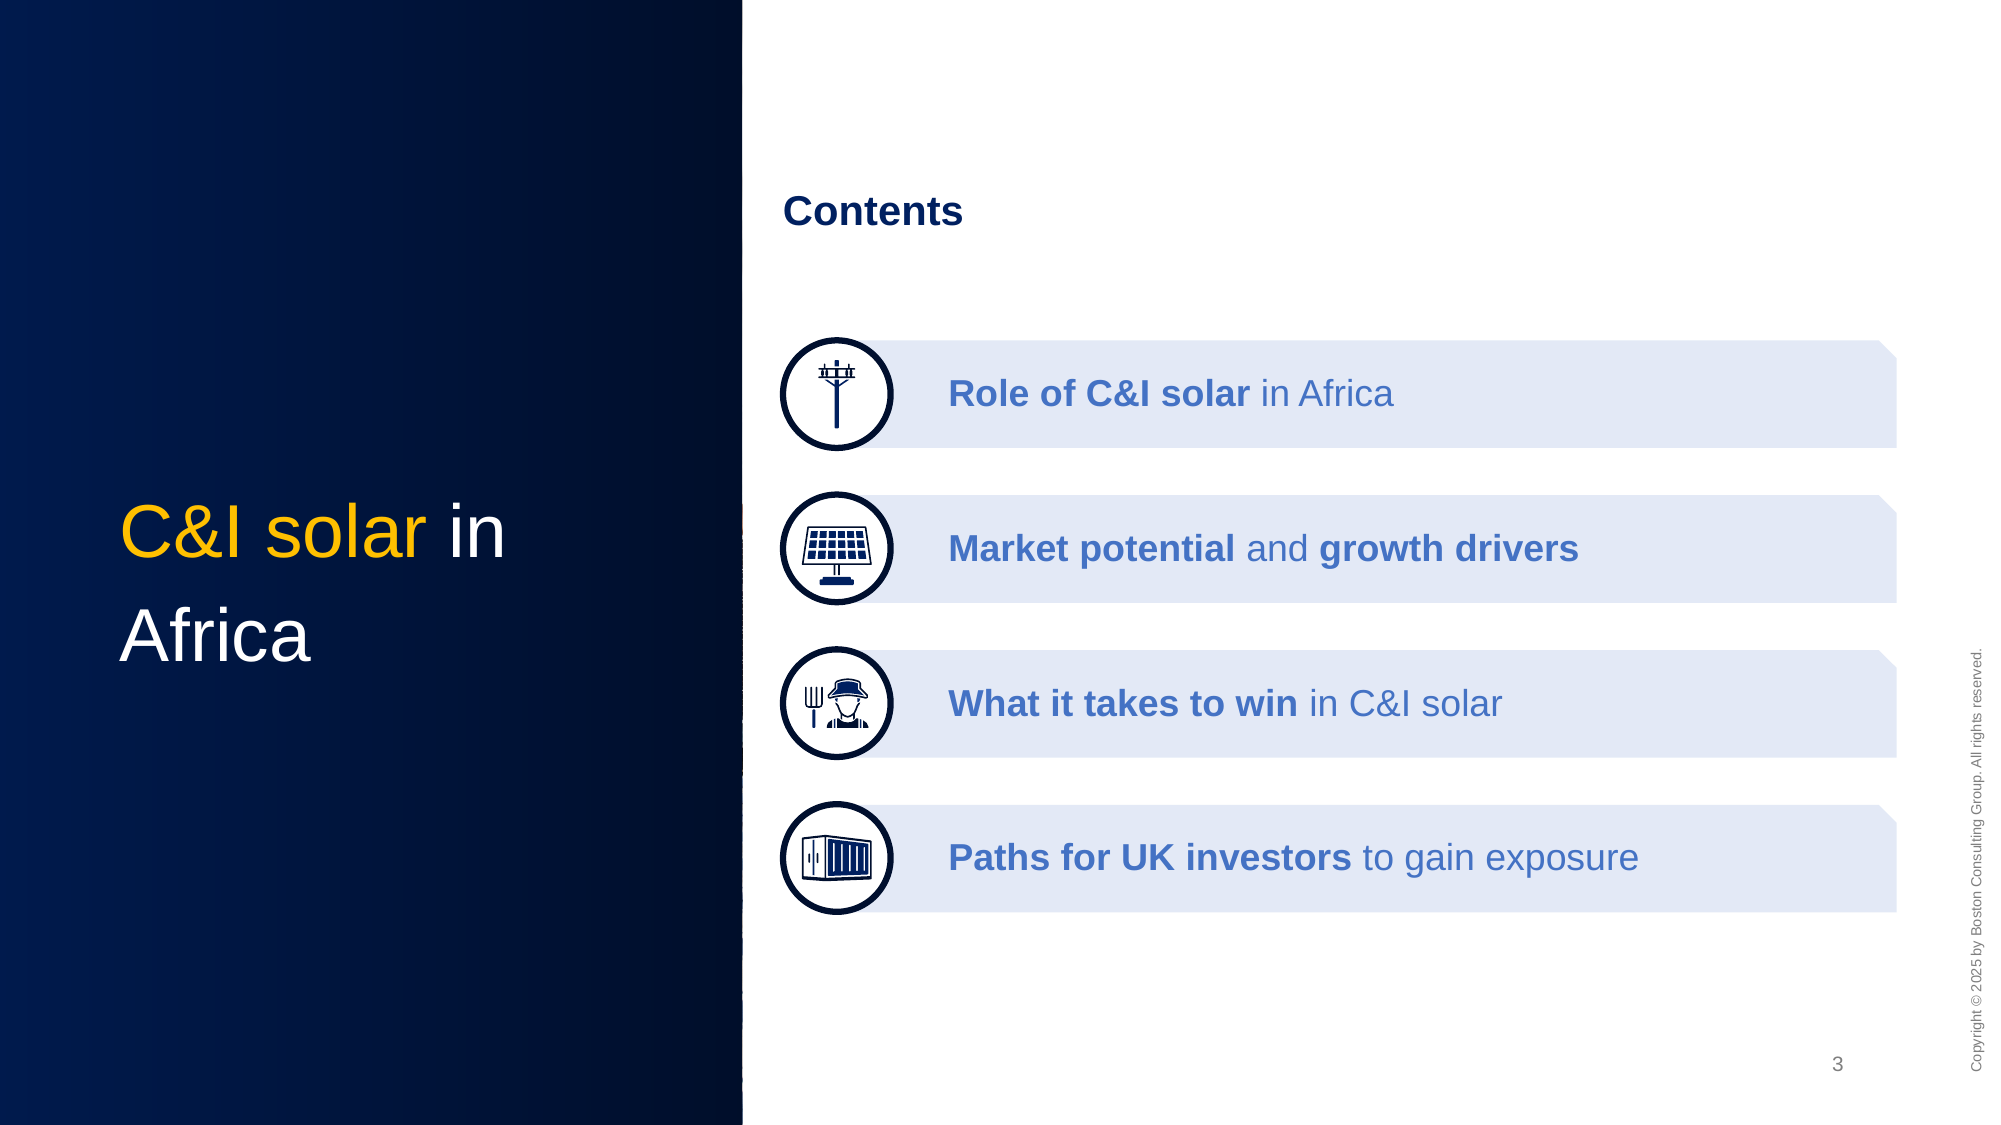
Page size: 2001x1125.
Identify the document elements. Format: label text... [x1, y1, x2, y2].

text_box [783, 804, 948, 913]
text_box Market potential and growth drivers [948, 495, 1897, 603]
text_box [783, 649, 948, 758]
text_box Role of C&I solar in Africa [948, 340, 1897, 448]
text_box What it takes to win in C&I solar [948, 650, 1897, 758]
text_box C&I solar in Africa [103, 461, 665, 678]
text_box [0, 0, 742, 1125]
text_box [783, 494, 948, 603]
text_box Paths for UK investors to gain exposure [948, 804, 1897, 913]
text_box [783, 340, 948, 448]
text_box Contents [783, 176, 1897, 247]
